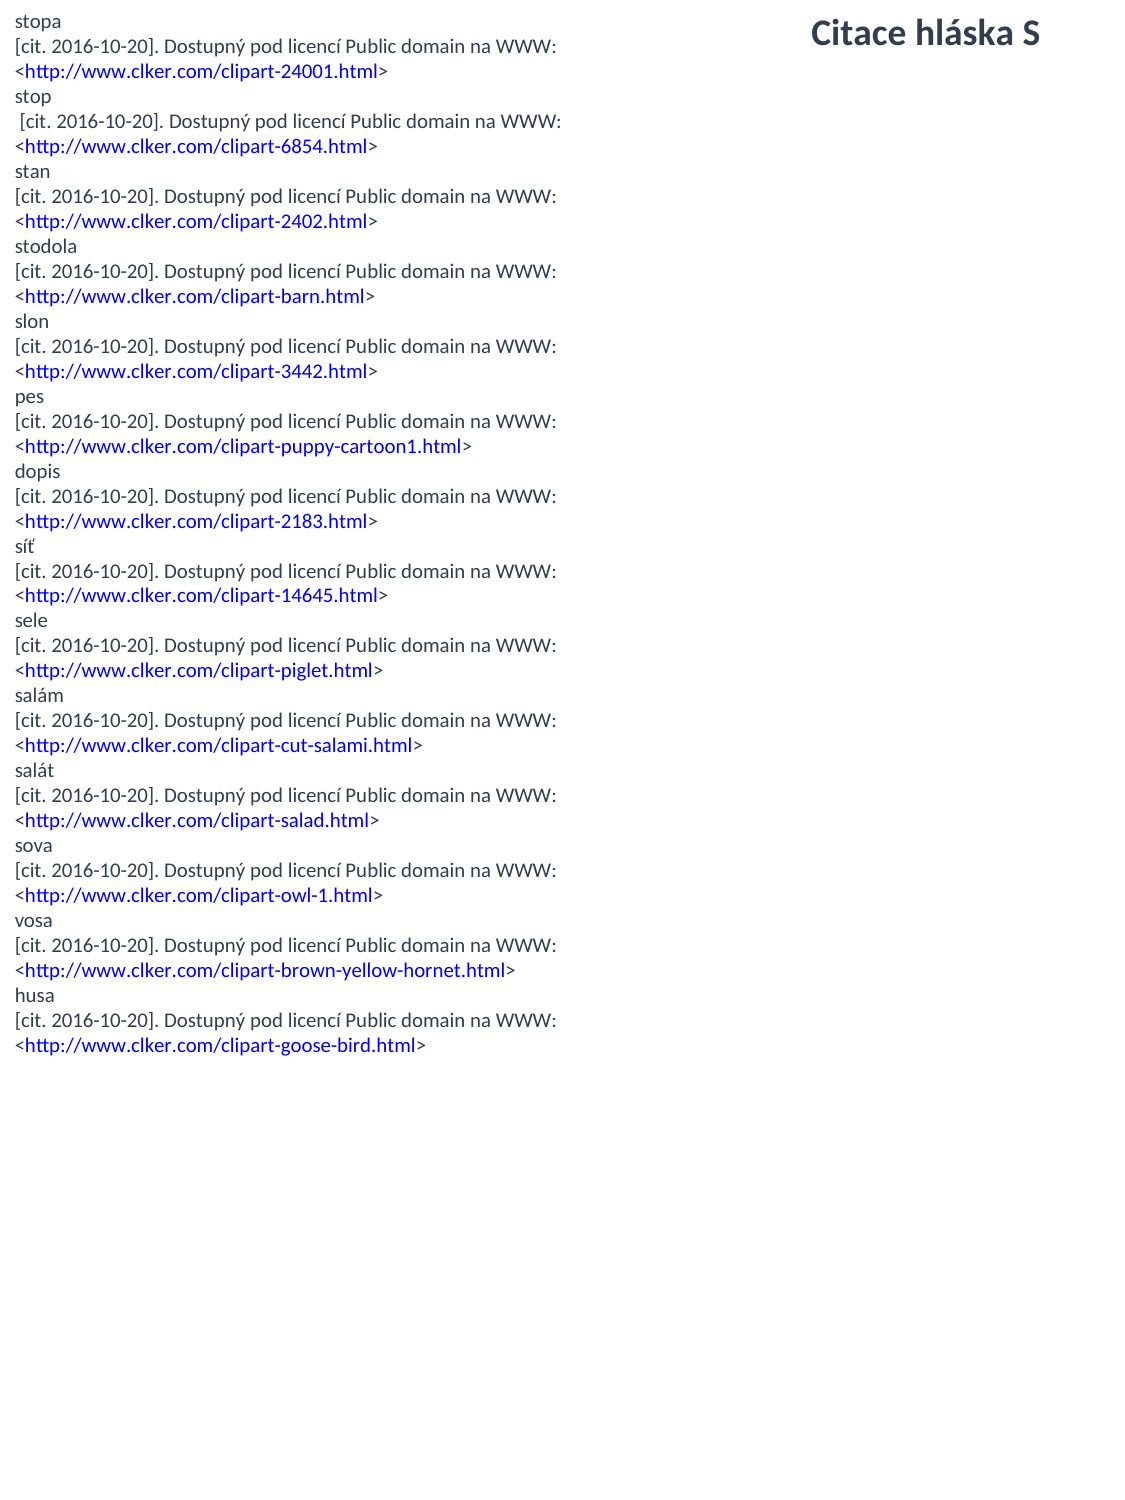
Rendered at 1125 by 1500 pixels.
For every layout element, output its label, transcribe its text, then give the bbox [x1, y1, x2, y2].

text_box stopa [cit. 2016-10-20]. Dostupný pod licencí Public domain na WWW: <http://www.clker.com/clipart-24001.html> stop [cit. 2016-10-20]. Dostupný pod licencí Public domain na WWW: <http://www.clker.com/clipart-6854.html> stan [cit. 2016-10-20]. Dostupný pod licencí Public domain na WWW: <http://www.clker.com/clipart-2402.html> stodola [cit. 2016-10-20]. Dostupný pod licencí Public domain na WWW: <http://www.clker.com/clipart-barn.html> slon [cit. 2016-10-20]. Dostupný pod licencí Public domain na WWW: <http://www.clker.com/clipart-3442.html> pes [cit. 2016-10-20]. Dostupný pod licencí Public domain na WWW: <http://www.clker.com/clipart-puppy-cartoon1.html> dopis [cit. 2016-10-20]. Dostupný pod licencí Public domain na WWW: <http://www.clker.com/clipart-2183.html> síť [cit. 2016-10-20]. Dostupný pod licencí Public domain na WWW: <http://www.clker.com/clipart-14645.html> sele [cit. 2016-10-20]. Dostupný pod licencí Public domain na WWW: <http://www.clker.com/clipart-piglet.html> salám [cit. 2016-10-20]. Dostupný pod licencí Public domain na WWW: <http://www.clker.com/clipart-cut-salami.html> salát [cit. 2016-10-20]. Dostupný pod licencí Public domain na WWW: <http://www.clker.com/clipart-salad.html> sova [cit. 2016-10-20]. Dostupný pod licencí Public domain na WWW: <http://www.clker.com/clipart-owl-1.html> vosa [cit. 2016-10-20]. Dostupný pod licencí Public domain na WWW: <http://www.clker.com/clipart-brown-yellow-hornet.html> husa [cit. 2016-10-20]. Dostupný pod licencí Public domain na WWW: <http://www.clker.com/clipart-goose-bird.html> [0, 0, 1125, 1065]
text_box Citace hláska S [796, 0, 1056, 61]
